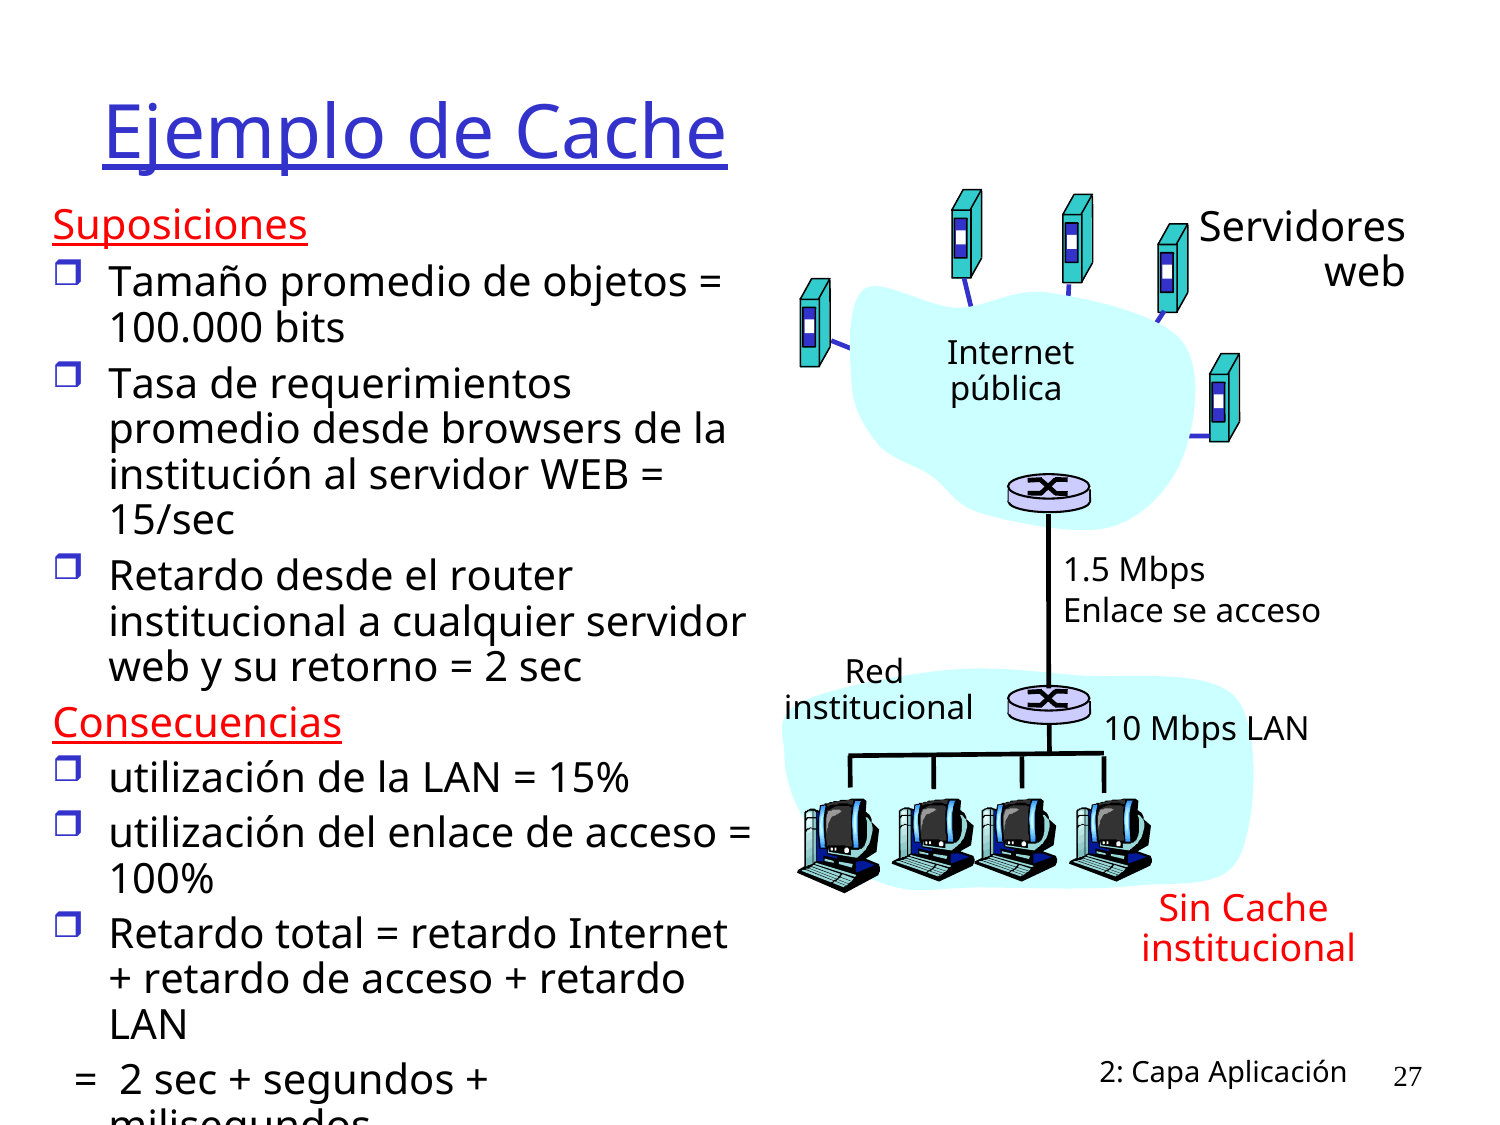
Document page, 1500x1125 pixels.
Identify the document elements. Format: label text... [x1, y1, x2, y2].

text_box Red institucional [769, 647, 990, 735]
list Suposiciones Tamaño promedio de objetos = 100.000 bits Tasa de requerimientos promedio desde browsers de la institución al servidor WEB = 15/sec Retardo desde el router institucional a cualquier servidor web y su retorno = 2 sec Consecuencias utilización de la LAN = 15% utilización del enlace de acceso = 100% Retardo total = retardo Internet + retardo de acceso + retardo LAN = 2 sec + segundos + milisegundos [37, 190, 769, 1059]
text_box [1158, 223, 1183, 313]
text_box [1209, 353, 1240, 443]
text_box [951, 189, 982, 279]
text_box Sin Cache institucional [1126, 881, 1372, 978]
text_box Internet pública [923, 327, 1090, 416]
text_box [1062, 194, 1093, 283]
text_box 10 Mbps LAN [1088, 704, 1326, 756]
title Ejemplo de Cache [87, 37, 1363, 225]
text_box [800, 278, 830, 368]
text_box 1.5 Mbps Enlace se acceso [1047, 545, 1337, 637]
text_box Servidores web [1183, 198, 1422, 304]
text_box [782, 668, 1254, 894]
text_box [849, 286, 1196, 531]
